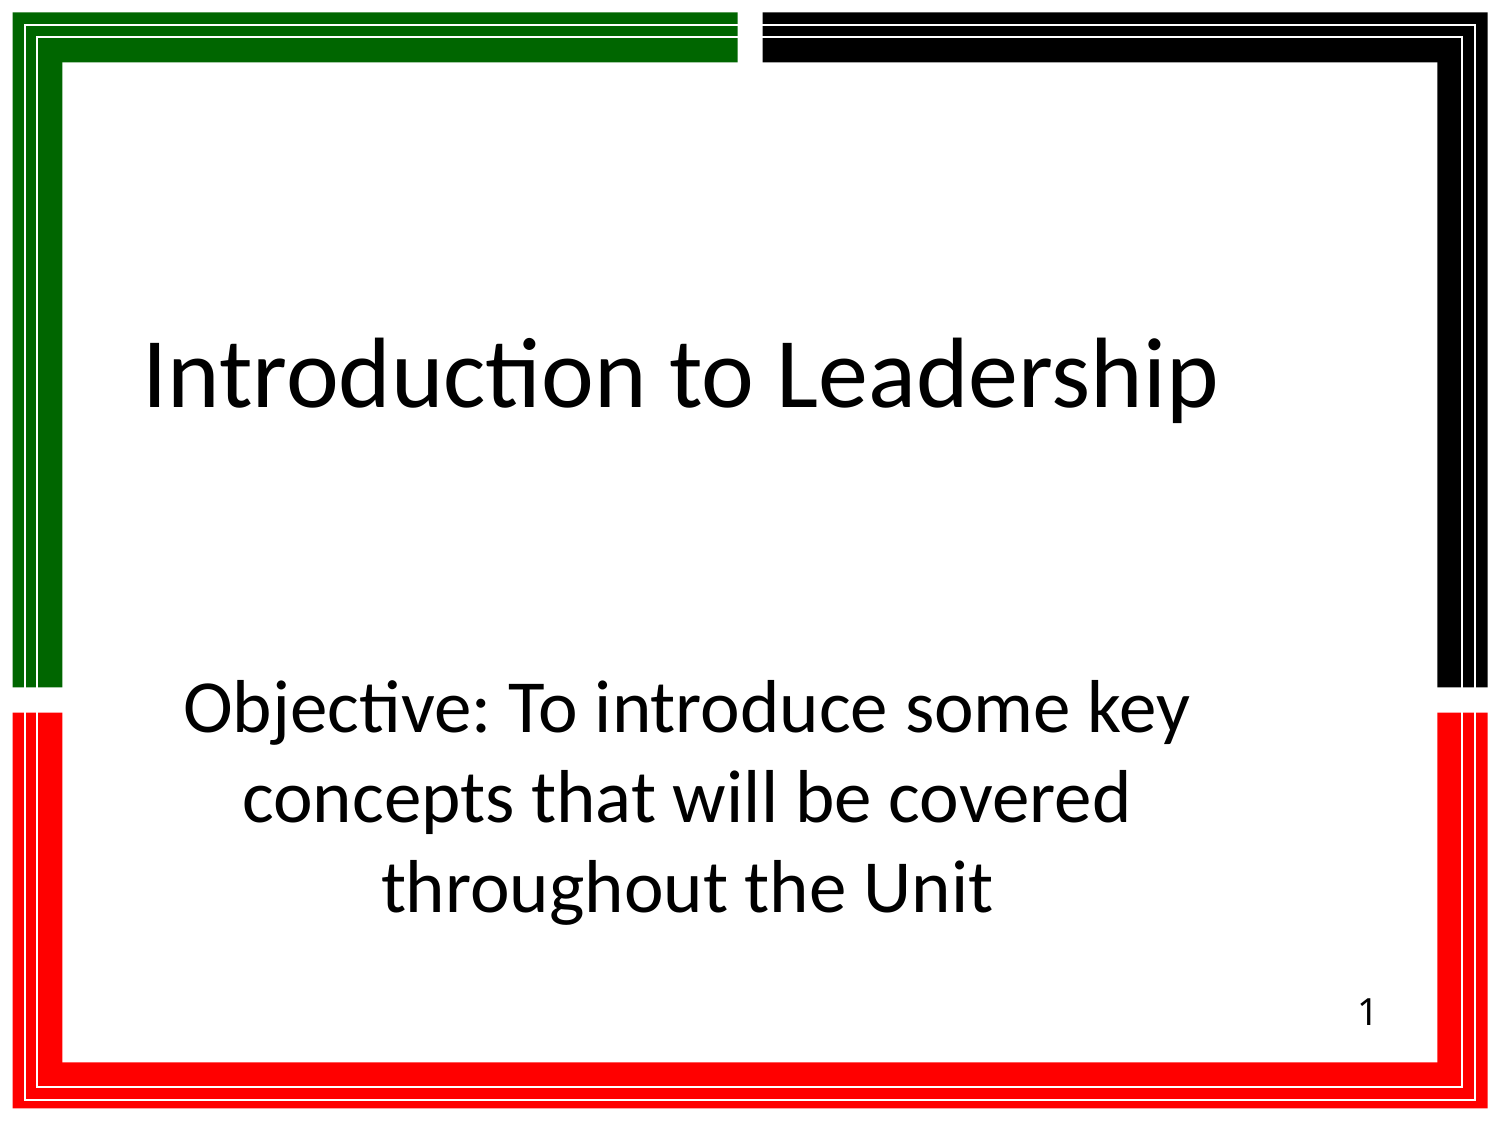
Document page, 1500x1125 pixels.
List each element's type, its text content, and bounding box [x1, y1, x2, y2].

text_box [12, 12, 738, 688]
text_box a [24, 24, 1475, 1100]
subtitle Objective: To introduce some key concepts that will be covered throughout the Unit [150, 650, 1225, 938]
text_box [12, 712, 1488, 1109]
title Introduction to Leadership [87, 299, 1275, 566]
text_box [762, 12, 1488, 688]
